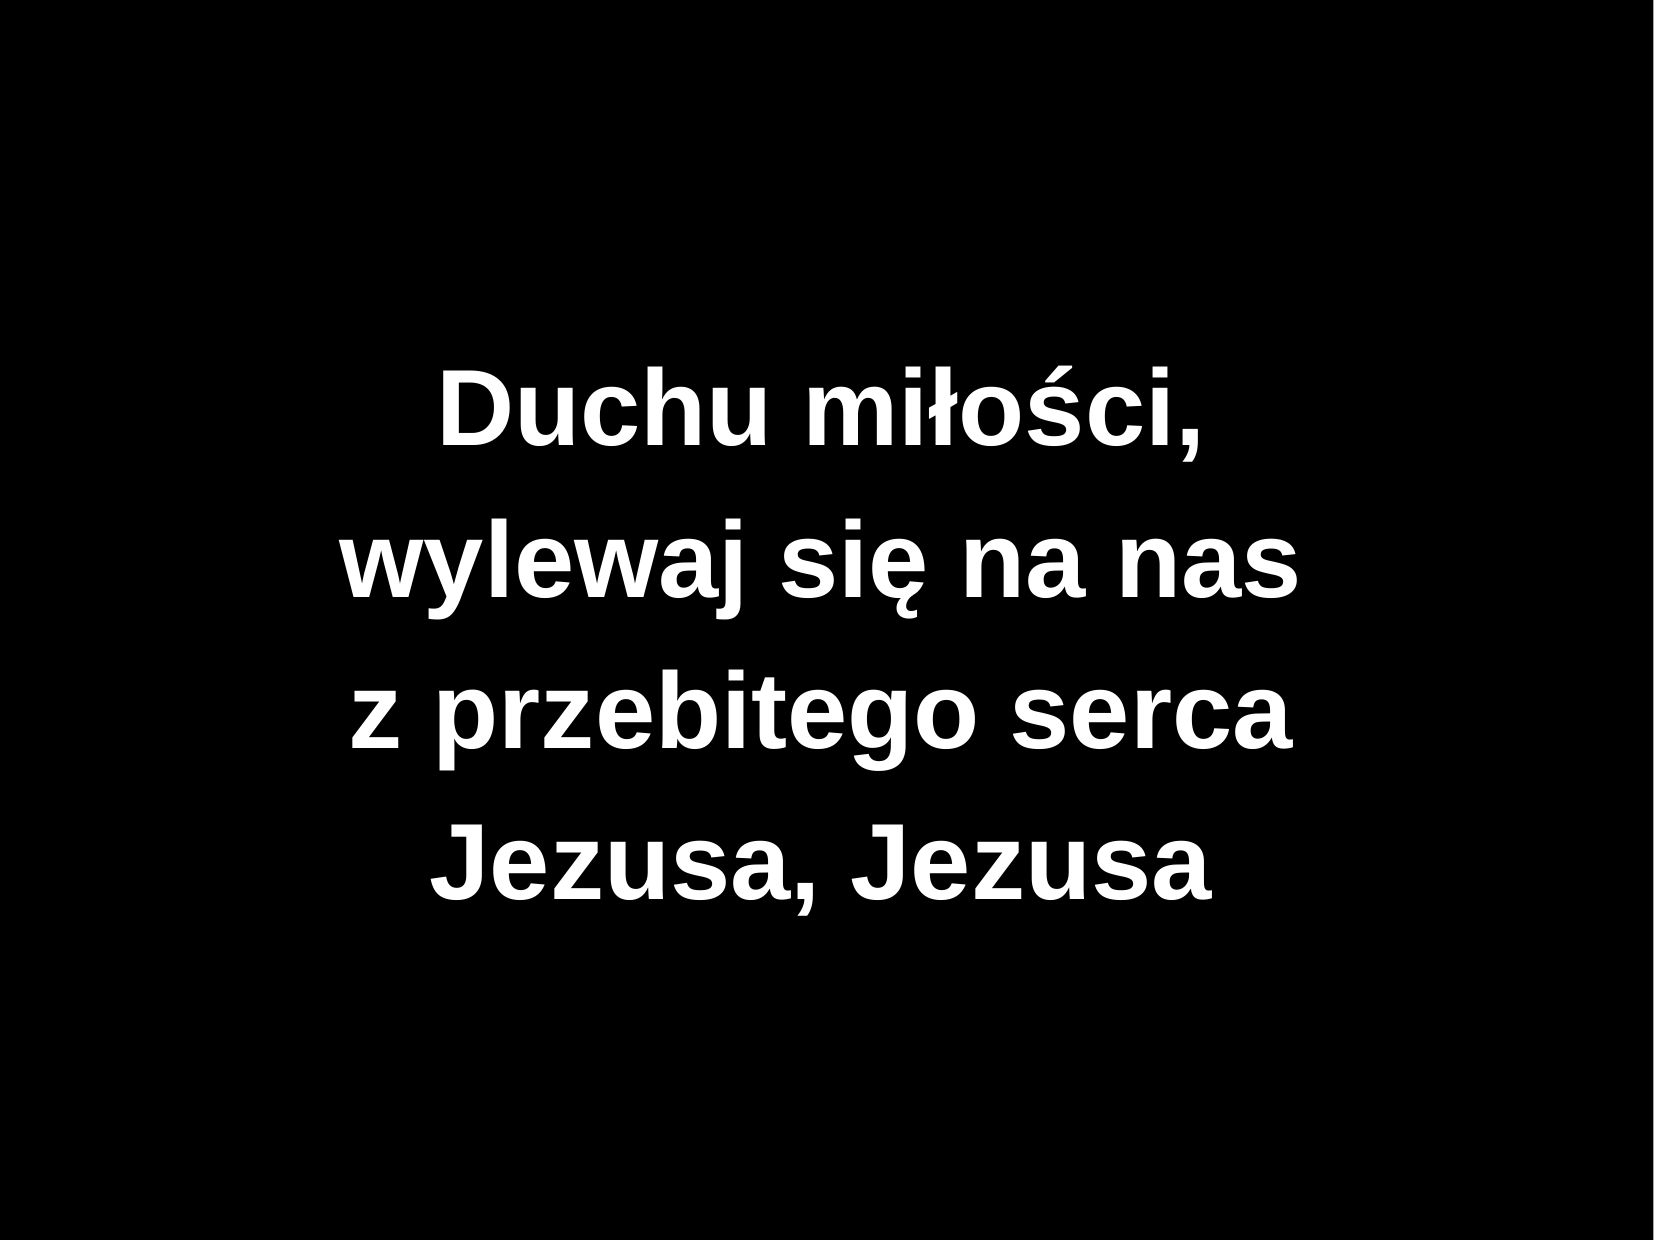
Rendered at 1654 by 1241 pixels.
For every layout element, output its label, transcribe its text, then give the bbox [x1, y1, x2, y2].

subtitle Duchu miłości, wylewaj się na nas z przebitego serca Jezusa, Jezusa [0, 0, 1642, 1241]
